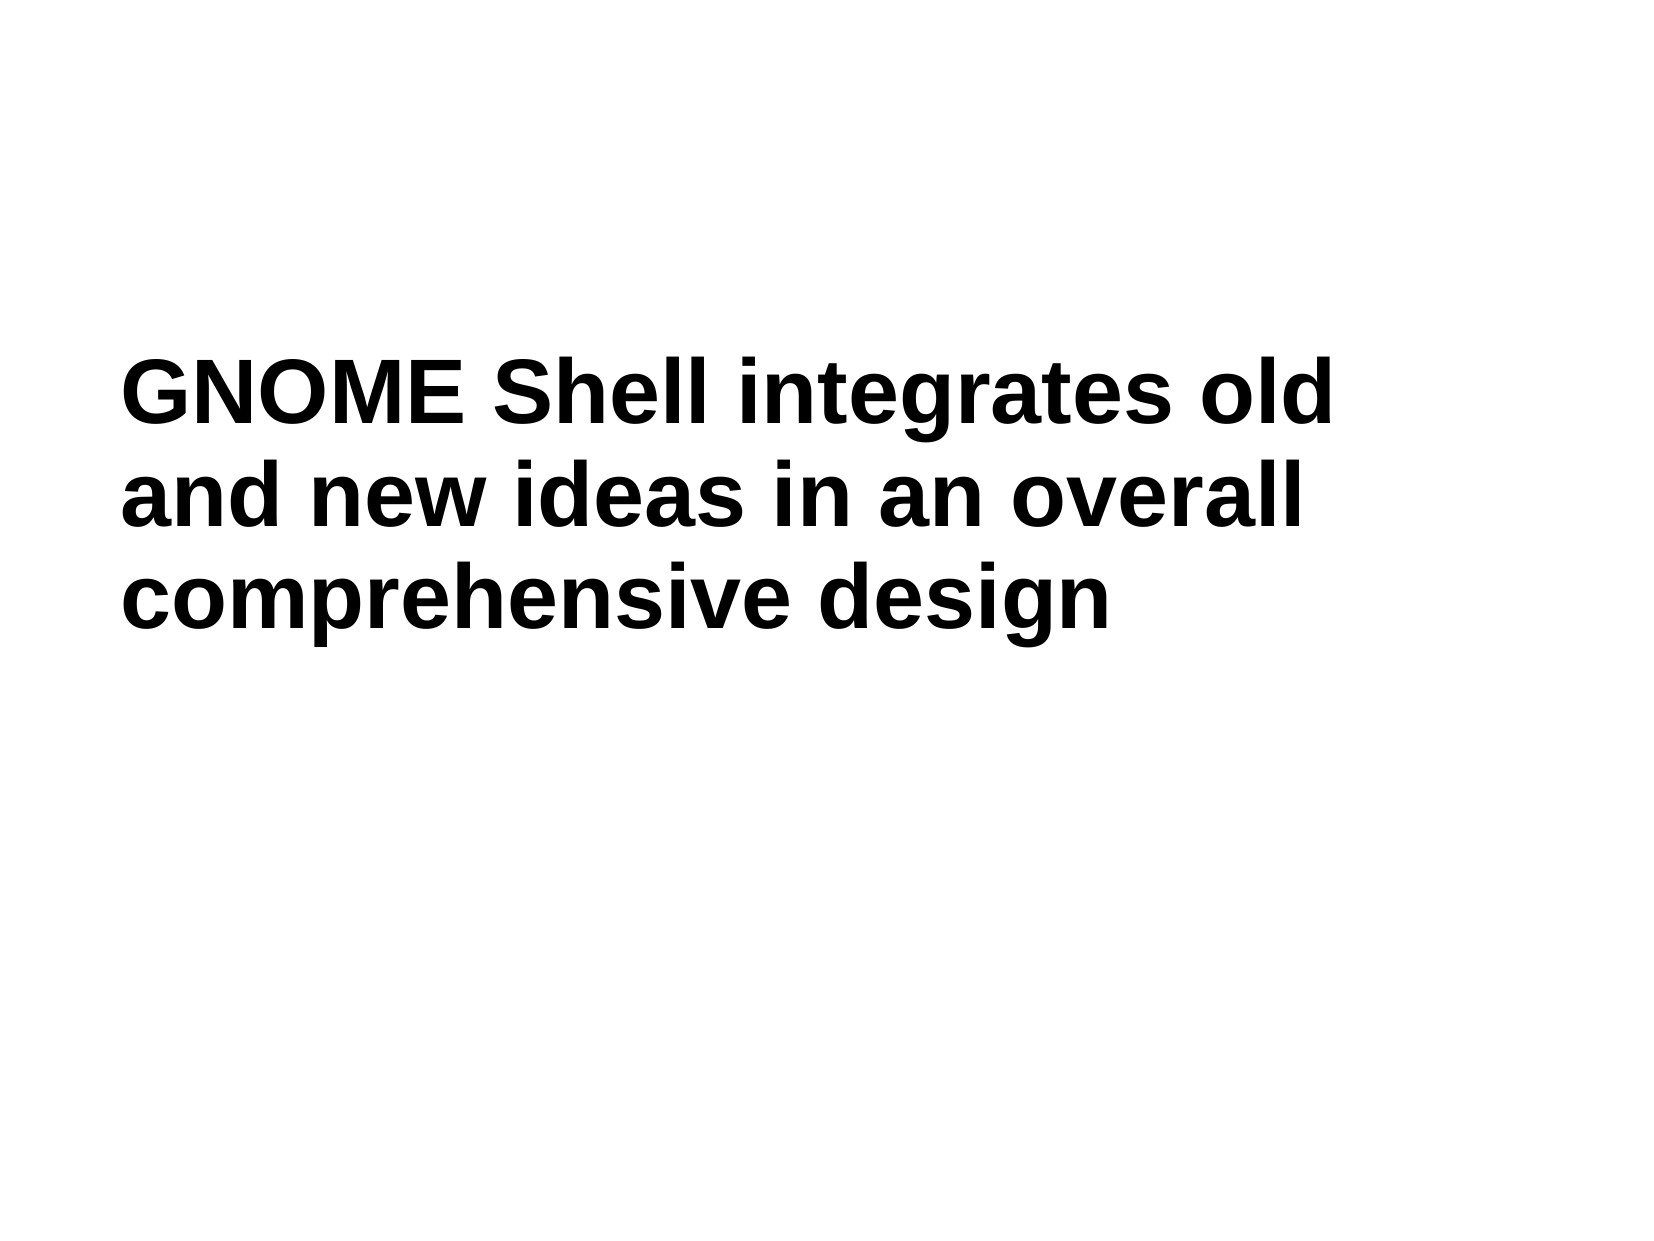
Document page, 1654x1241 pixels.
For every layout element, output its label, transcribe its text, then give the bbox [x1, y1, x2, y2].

text_box GNOME Shell integrates old and new ideas in an overall comprehensive design [105, 333, 1531, 657]
